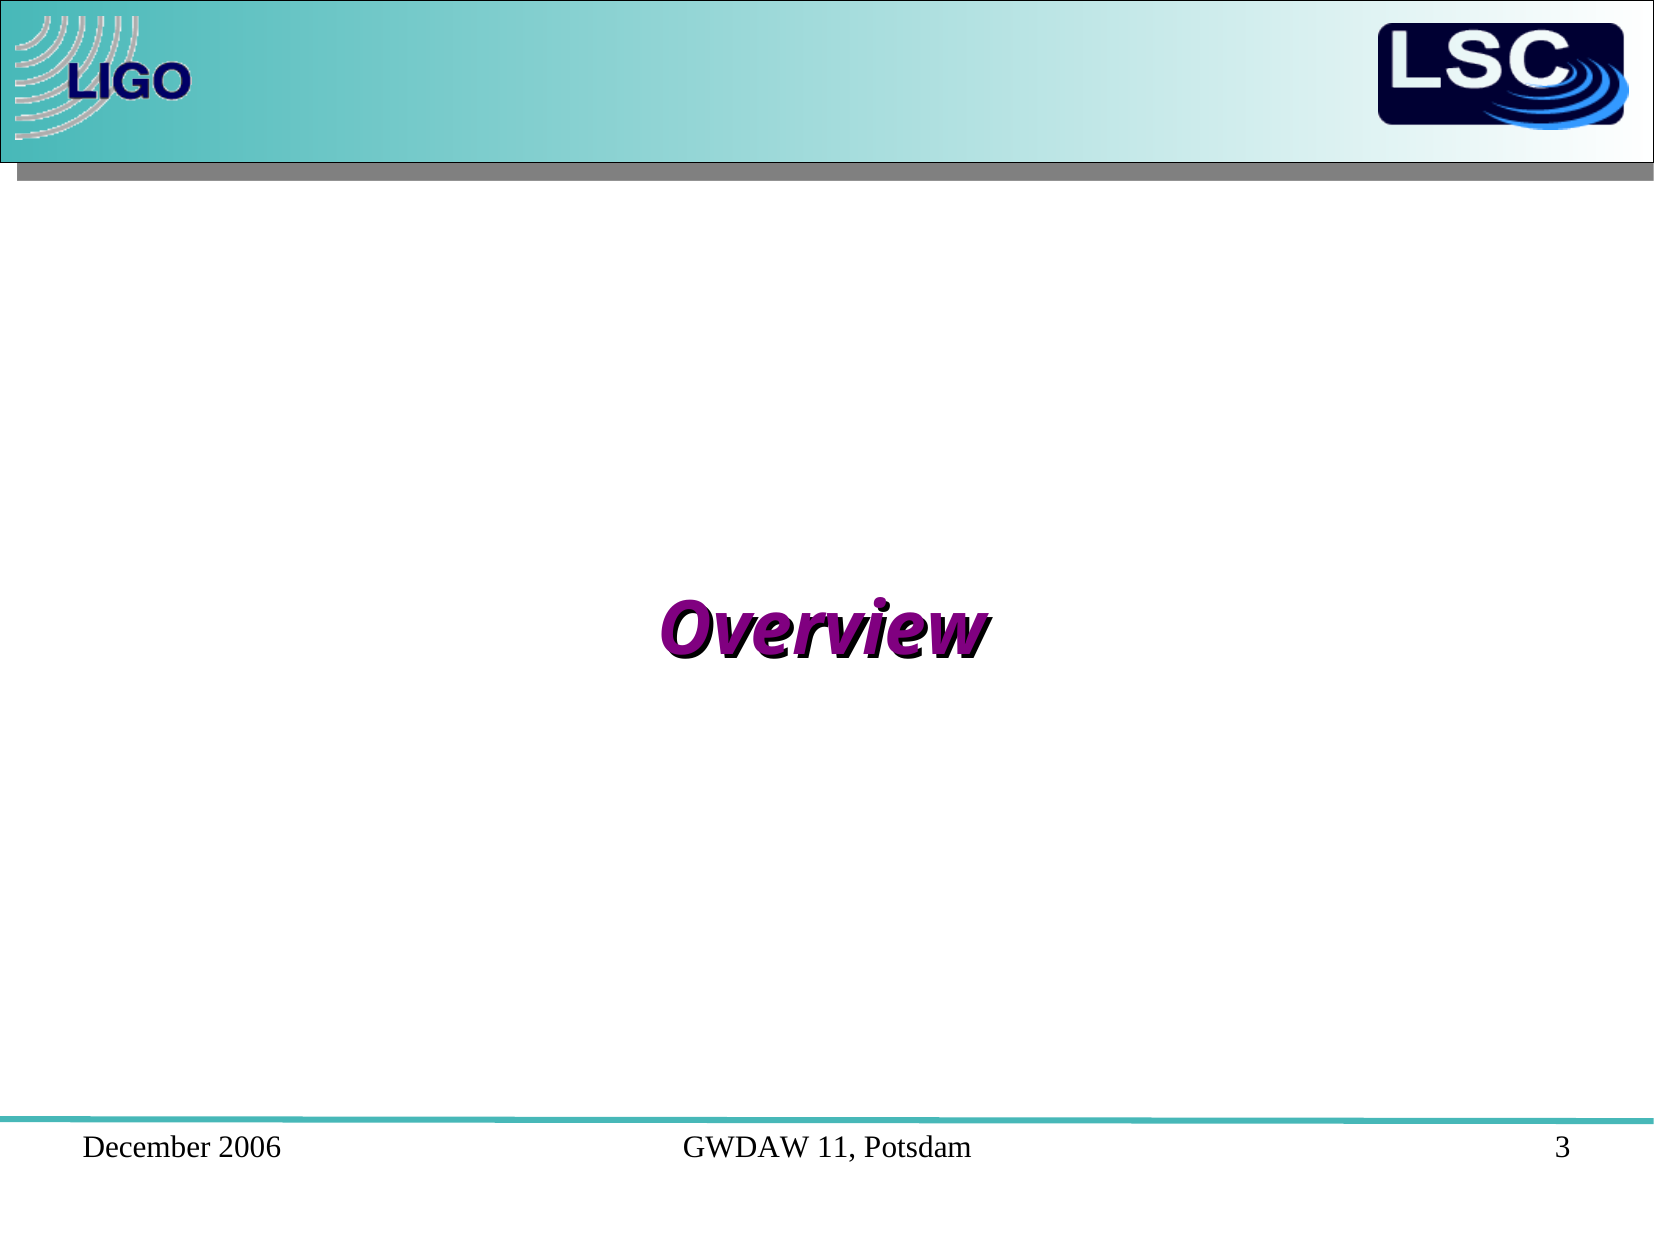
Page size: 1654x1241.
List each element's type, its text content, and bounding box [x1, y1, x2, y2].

picture [1378, 23, 1629, 130]
picture [15, 16, 192, 140]
text_box Overview [642, 566, 1011, 674]
